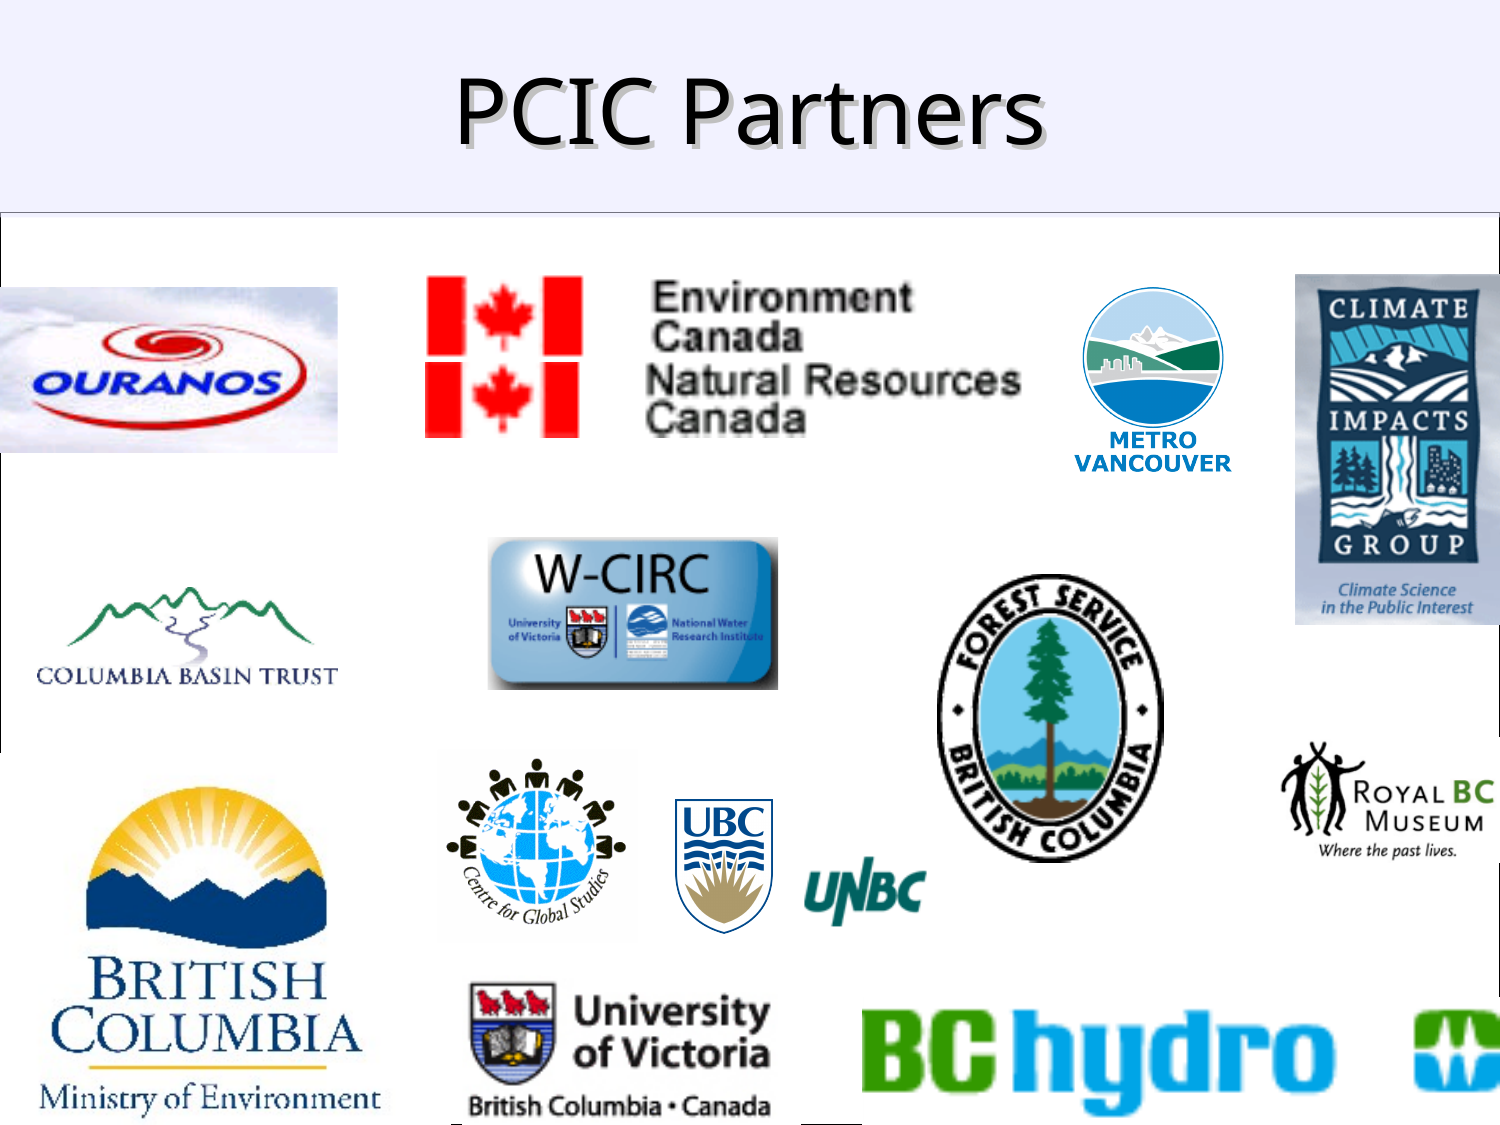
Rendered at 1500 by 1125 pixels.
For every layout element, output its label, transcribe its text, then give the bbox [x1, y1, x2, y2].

picture [937, 574, 1164, 863]
picture [462, 975, 801, 1125]
picture [425, 275, 962, 361]
chart [675, 800, 773, 934]
chart [0, 750, 638, 1125]
picture [425, 362, 1033, 439]
picture [487, 537, 779, 690]
picture [1295, 274, 1500, 625]
picture [862, 997, 1500, 1125]
picture [800, 849, 930, 933]
chart [37, 587, 338, 690]
text_box PCIC Partners [0, 0, 1500, 218]
chart [1074, 287, 1232, 472]
picture [0, 287, 338, 453]
picture [1275, 737, 1500, 863]
